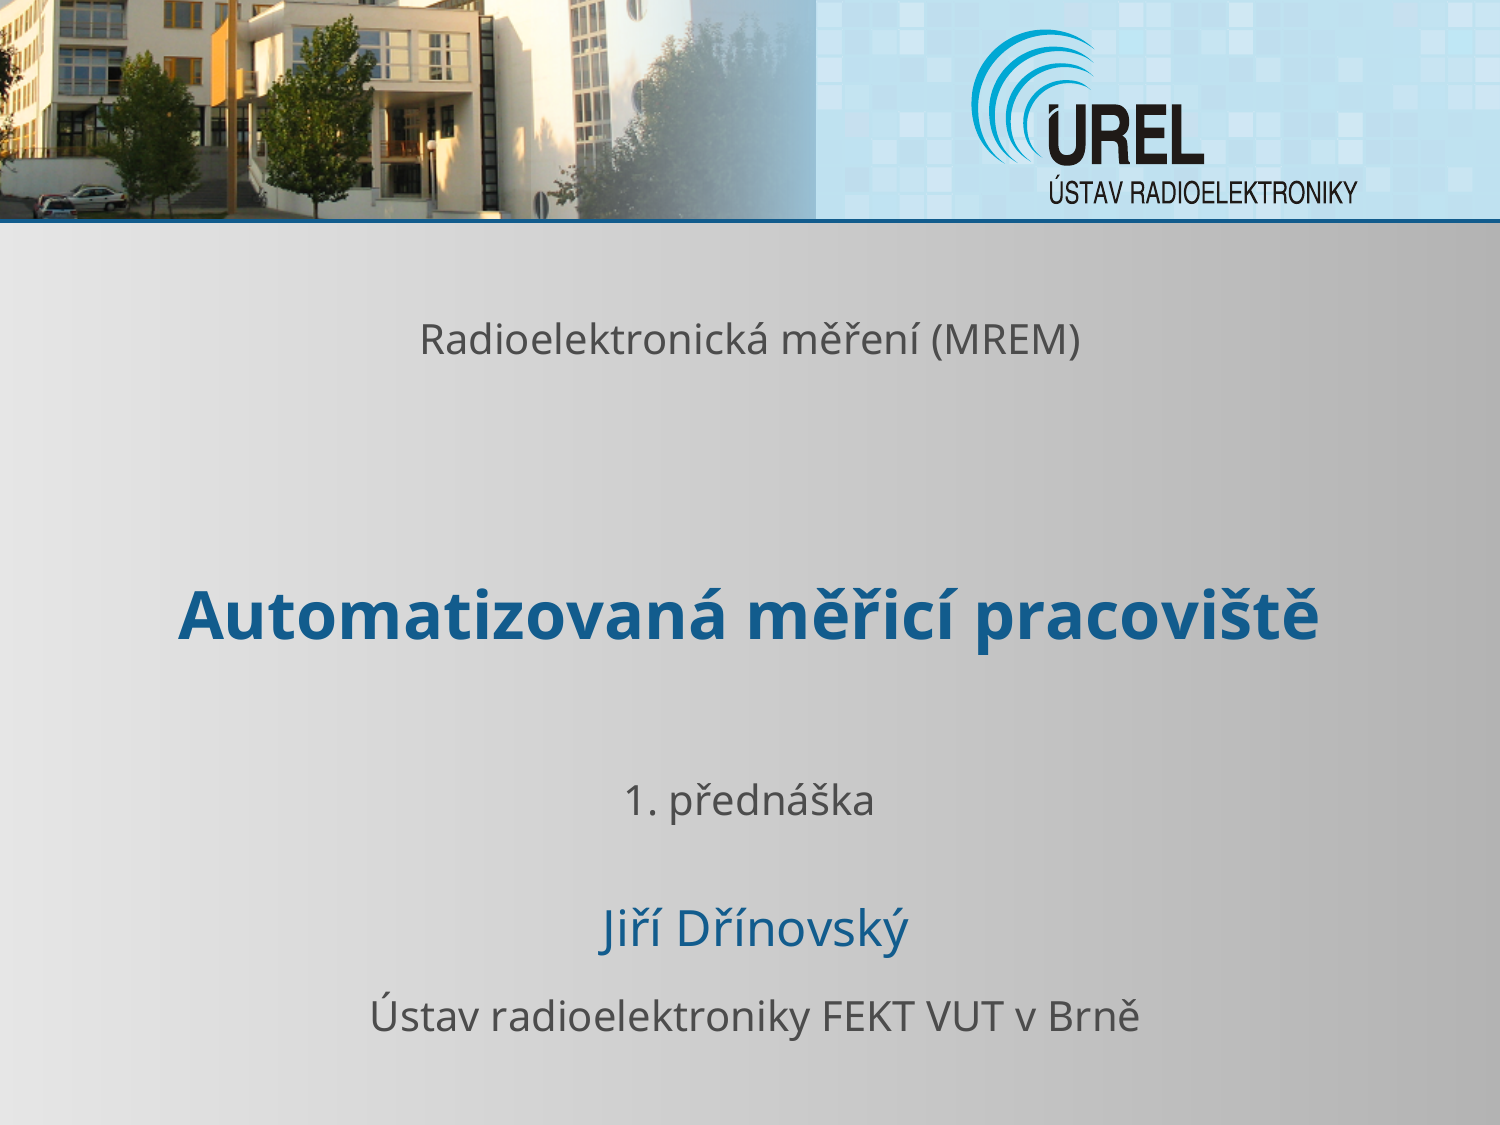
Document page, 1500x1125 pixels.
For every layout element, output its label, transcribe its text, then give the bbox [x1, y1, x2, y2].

picture [971, 29, 1034, 91]
text_box [531, 0, 1500, 219]
text_box Jiří Dřínovský Ústav radioelektroniky FEKT VUT v Brně [289, 884, 1223, 1052]
text_box 1. přednáška [105, 741, 1394, 858]
picture [478, 223, 1500, 715]
picture [0, 0, 531, 219]
picture [971, 29, 1358, 219]
text_box Radioelektronická měření (MREM) [106, 280, 478, 398]
text_box Automatizovaná měřicí pracoviště [64, 561, 478, 668]
